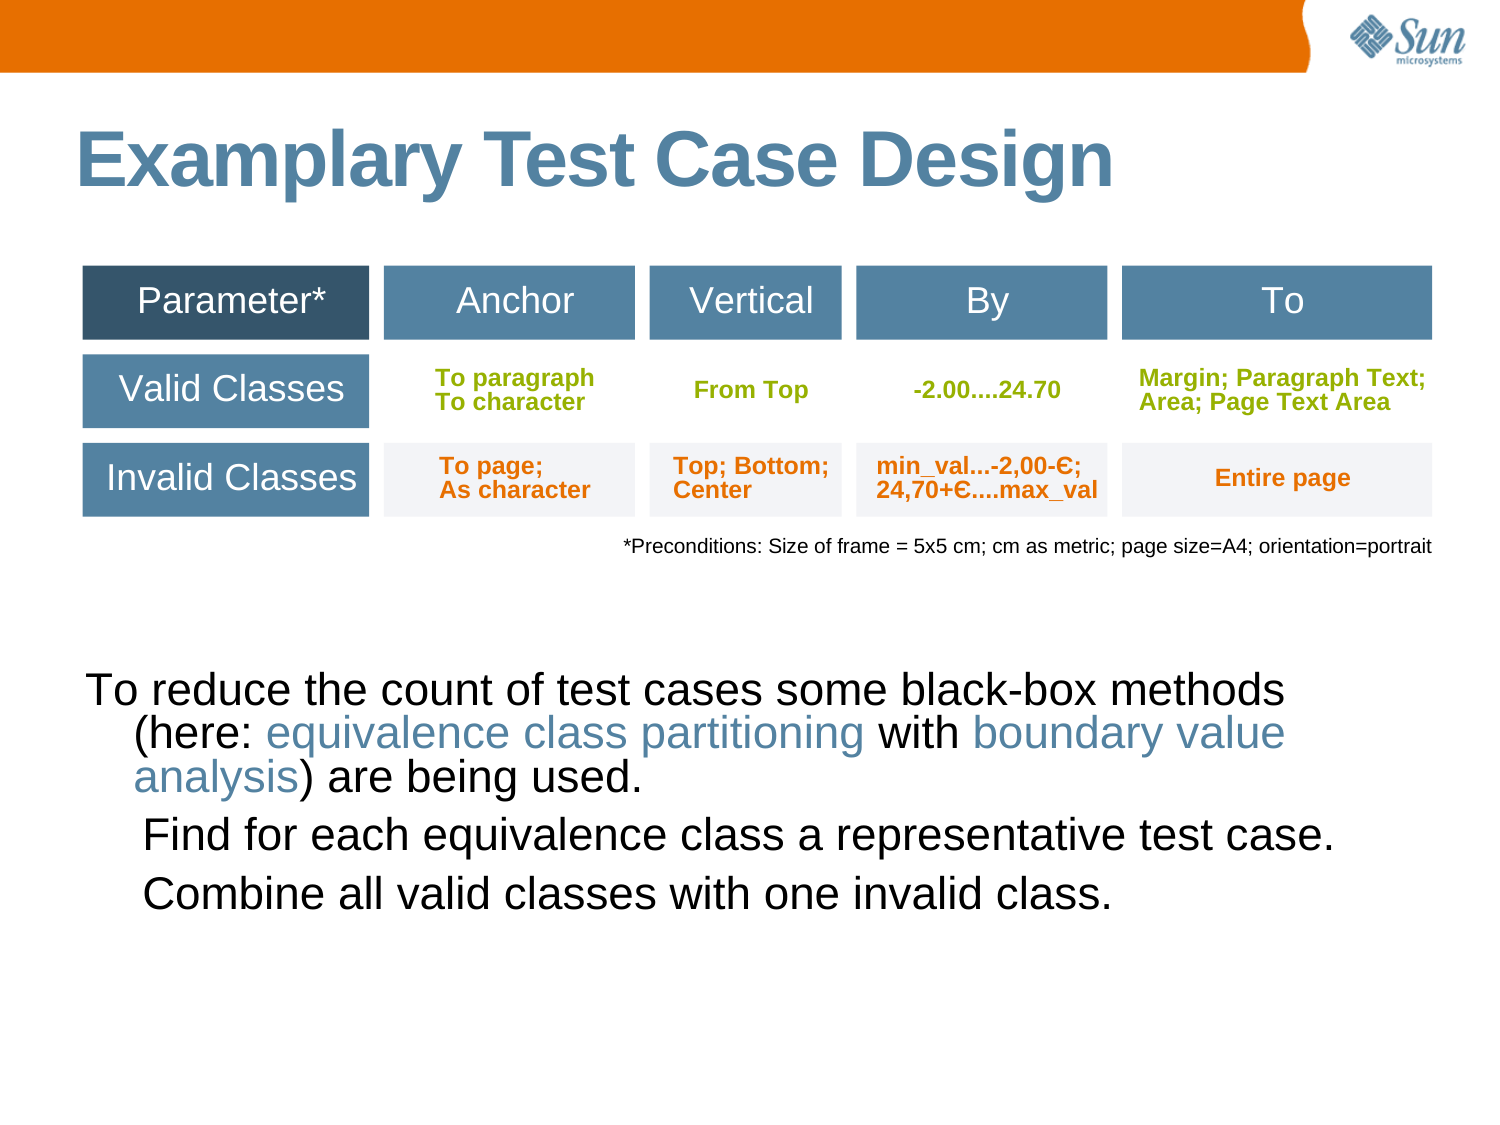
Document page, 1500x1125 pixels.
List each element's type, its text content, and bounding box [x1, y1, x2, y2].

text_box Valid Classes [82, 354, 370, 429]
text_box To paragraph To character [383, 354, 635, 429]
list To reduce the count of test cases some black-box methods (here: equivalence class partitioning with boundary value analysis) are being used. Find for each equivalence class a representative test case. Combine all valid classes with one invalid class. [65, 670, 1403, 945]
text_box Invalid Classes [82, 442, 370, 517]
title Examplary Test Case Design [75, 122, 1438, 228]
text_box By [856, 265, 1108, 340]
text_box Top; Bottom; Center [649, 442, 842, 517]
text_box To [1122, 265, 1433, 340]
text_box min_val...-2,00-Є; 24,70+Є....max_val [856, 442, 1108, 517]
text_box Entire page [1122, 442, 1433, 517]
text_box -2.00....24.70 [856, 354, 1108, 429]
text_box From Top [649, 354, 842, 429]
text_box To page; As character [383, 442, 635, 517]
text_box *Preconditions: Size of frame = 5x5 cm; cm as metric; page size=A4; orientation=portrait [581, 525, 1433, 570]
text_box Margin; Paragraph Text; Area; Page Text Area [1122, 354, 1433, 429]
text_box Anchor [383, 265, 635, 340]
picture [0, 0, 1500, 75]
text_box Vertical [649, 265, 842, 340]
text_box Parameter* [82, 265, 370, 340]
